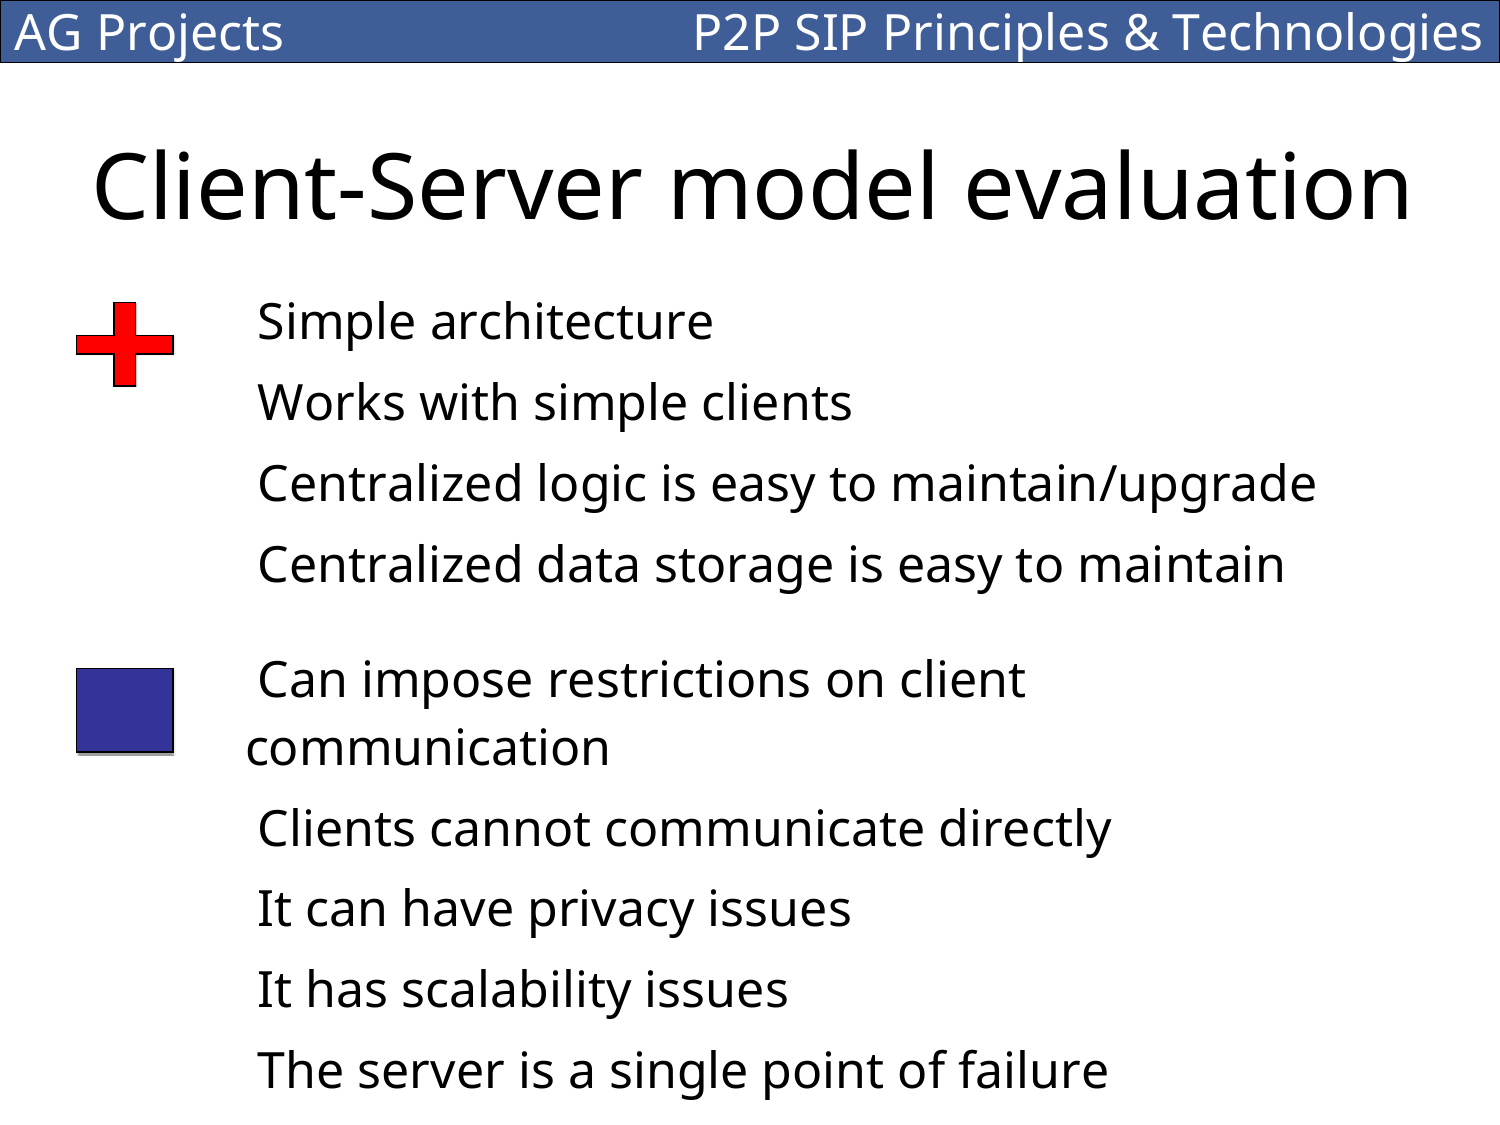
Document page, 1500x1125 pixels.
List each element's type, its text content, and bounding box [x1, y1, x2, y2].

text_box + [76, 302, 174, 387]
text_box Client-Server model evaluation [76, 113, 1447, 244]
text_box - [77, 669, 173, 752]
text_box Can impose restrictions on client communication Clients cannot communicate directly It can have privacy issues It has scalability issues The server is a single point of failure Acquiring high availability is hard and costly [230, 635, 1377, 1125]
text_box Simple architecture Works with simple clients Centralized logic is easy to maintain/upgrade Centralized data storage is easy to maintain [230, 278, 1377, 605]
